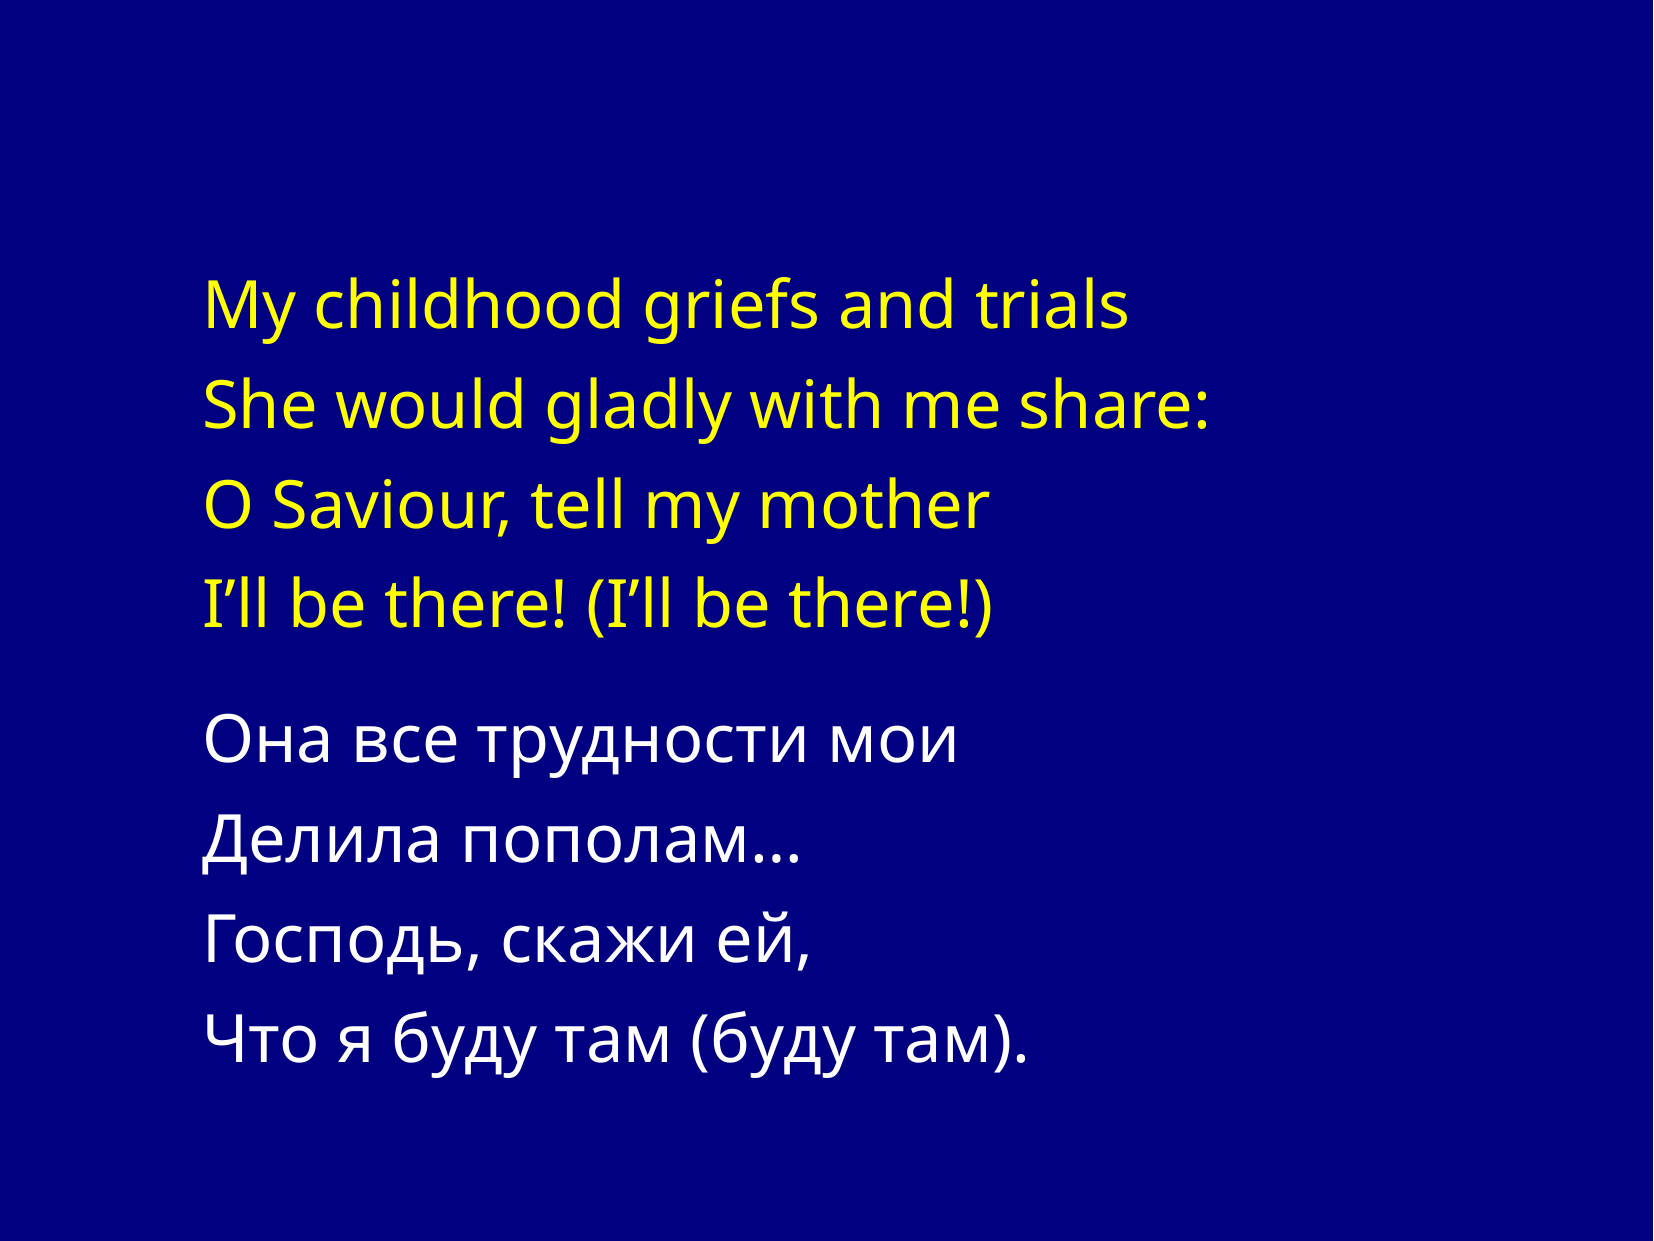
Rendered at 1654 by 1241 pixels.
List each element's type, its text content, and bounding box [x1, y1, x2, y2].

text_box Она все трудности мои Делила пополам… Господь, скажи ей, Что я буду там (буду там). [75, 675, 1576, 1163]
text_box My childhood griefs and trials She would gladly with me share: O Saviour, tell my mother I’ll be there! (I’ll be there!) [75, 150, 1576, 638]
